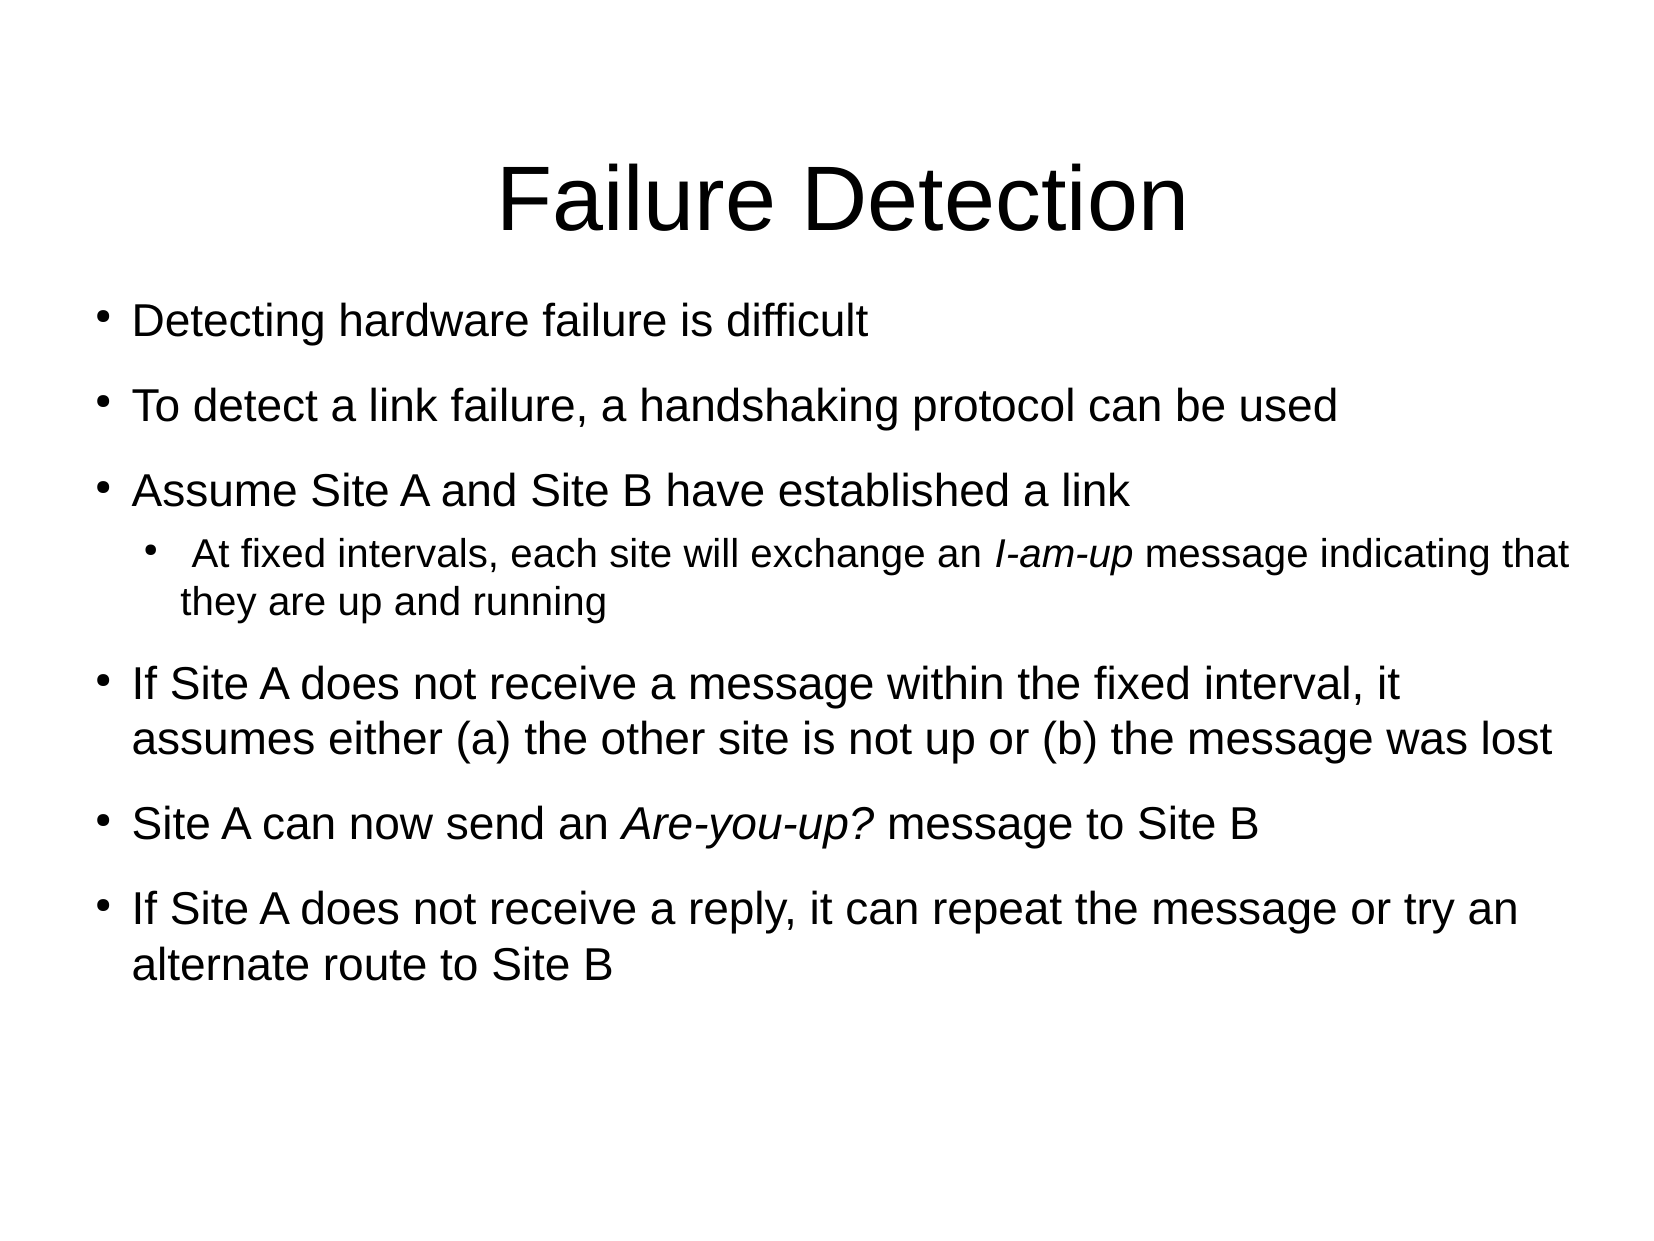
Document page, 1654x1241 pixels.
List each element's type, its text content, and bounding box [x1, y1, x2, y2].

list Detecting hardware failure is difficult To detect a link failure, a handshaking protocol can be used Assume Site A and Site B have established a link At fixed intervals, each site will exchange an I-am-up message indicating that they are up and running If Site A does not receive a message within the fixed interval, it assumes either (a) the other site is not up or (b) the message was lost Site A can now send an Are-you-up? message to Site B If Site A does not receive a reply, it can repeat the message or try an alternate route to Site B [82, 290, 1571, 1010]
title Failure Detection [82, 49, 1571, 257]
